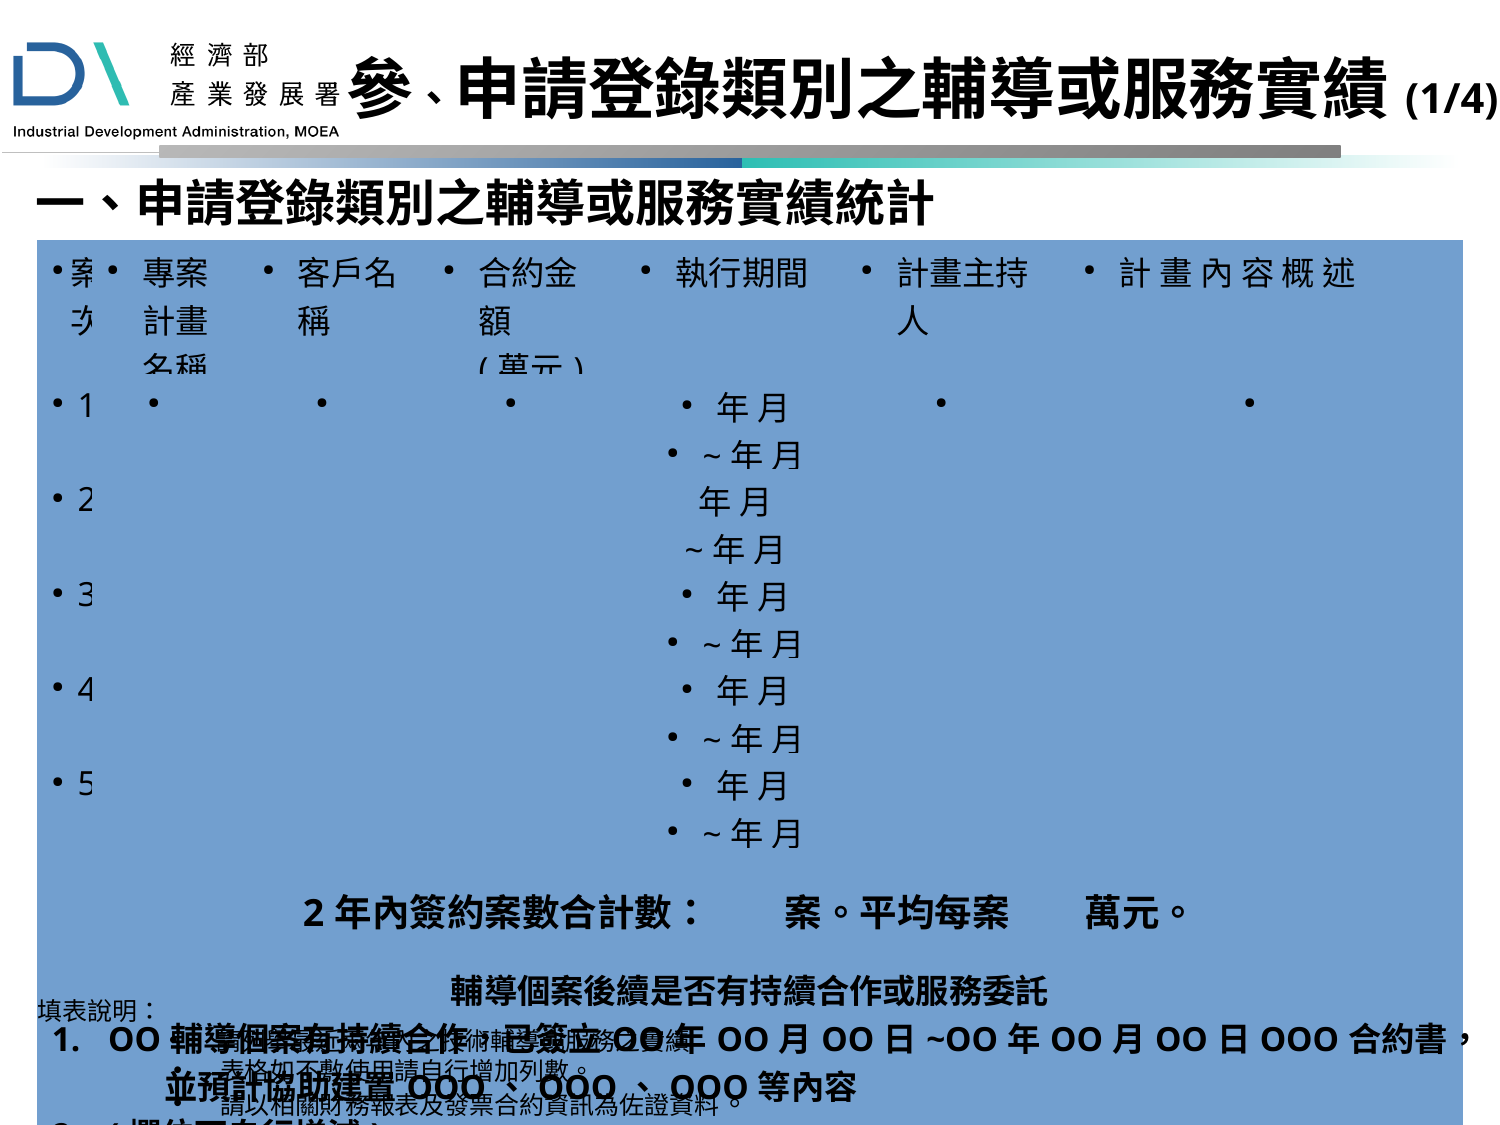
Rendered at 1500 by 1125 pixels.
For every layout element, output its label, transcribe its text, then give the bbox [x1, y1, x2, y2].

table_cell [1069, 564, 1463, 658]
table_cell 5 [83, 774, 92, 782]
table_cell 年 月 ~年 月 [625, 469, 846, 564]
table_cell 2 [83, 499, 92, 508]
table_cell 年 月 ~年 月 [625, 564, 846, 658]
table_cell [846, 564, 1069, 658]
text_box [159, 146, 1341, 158]
table_cell 5 [37, 753, 92, 848]
table_cell [248, 753, 428, 848]
table_cell [1069, 658, 1463, 753]
table_cell 年 月 ~年 月 [625, 753, 846, 848]
table_cell 年 月 ~年 月 [776, 649, 796, 658]
table_cell [846, 469, 1069, 564]
table_header 計畫主持人 [846, 240, 1069, 374]
text_box 填表說明： 請列舉最近兩年內之技術輔導或服務之實績 表格如不敷使用請自行增加列數。 請以相關財務報表及發票合約資訊為佐證資料。 [0, 988, 1463, 1125]
table_header 案次 [37, 240, 92, 374]
table_header 執行期間 [625, 240, 846, 374]
table_cell [1069, 374, 1463, 469]
table_cell 2 [37, 469, 92, 564]
table_cell [428, 469, 625, 564]
table_header 專案計畫名稱 [92, 240, 248, 374]
table_cell 年 月 ~年 月 [625, 374, 846, 469]
table_cell [92, 564, 248, 658]
table_cell 年 月 ~年 月 [776, 460, 796, 469]
table_cell [428, 658, 625, 753]
table_cell [1069, 753, 1463, 848]
table_cell 3 [37, 564, 92, 658]
table_cell [248, 374, 428, 469]
table_cell 2年內簽約案數合計數： 案。平均每案 萬元。 [37, 848, 1463, 957]
table_cell [92, 658, 248, 753]
table_cell 年 月 ~年 月 [776, 744, 796, 753]
table_cell [248, 658, 428, 753]
table_cell [846, 374, 1069, 469]
table_cell [248, 564, 428, 658]
table_cell 年 月 ~年 月 [757, 554, 778, 564]
table_cell [428, 564, 625, 658]
table_header 案次 [81, 267, 91, 271]
text_box 參、申請登錄類別之輔導或服務實績(1/4) [316, 39, 1500, 136]
table_cell [428, 374, 625, 469]
table_cell [248, 469, 428, 564]
table_cell [1069, 469, 1463, 564]
table_header 合約金額 (萬元) [428, 240, 625, 374]
table_cell [428, 753, 625, 848]
table_header 計 畫 內 容 概 述 [1069, 240, 1463, 374]
table_cell 年 月 ~年 月 [625, 658, 846, 753]
table_cell [846, 753, 1069, 848]
text_box 一、申請登錄類別之輔導或服務實績統計 [20, 163, 1357, 236]
table_cell 1 [37, 374, 92, 469]
table_cell [92, 469, 248, 564]
table_cell 4 [37, 658, 92, 753]
table_header 客戶名稱 [248, 240, 428, 374]
table_cell [92, 753, 248, 848]
table_cell 4 [81, 682, 89, 693]
table_cell [846, 658, 1069, 753]
table_cell 輔導個案後續是否有持續合作或服務委託 OO輔導個案有持續合作，已簽立OO年OO月OO日~OO年OO月OO日OOO合約書，並預計協助建置OOO、OOO、OOO等內容 (欄位可自行增減) [37, 957, 1463, 988]
table_cell [92, 374, 248, 469]
table_cell 年 月 ~年 月 [775, 838, 796, 848]
